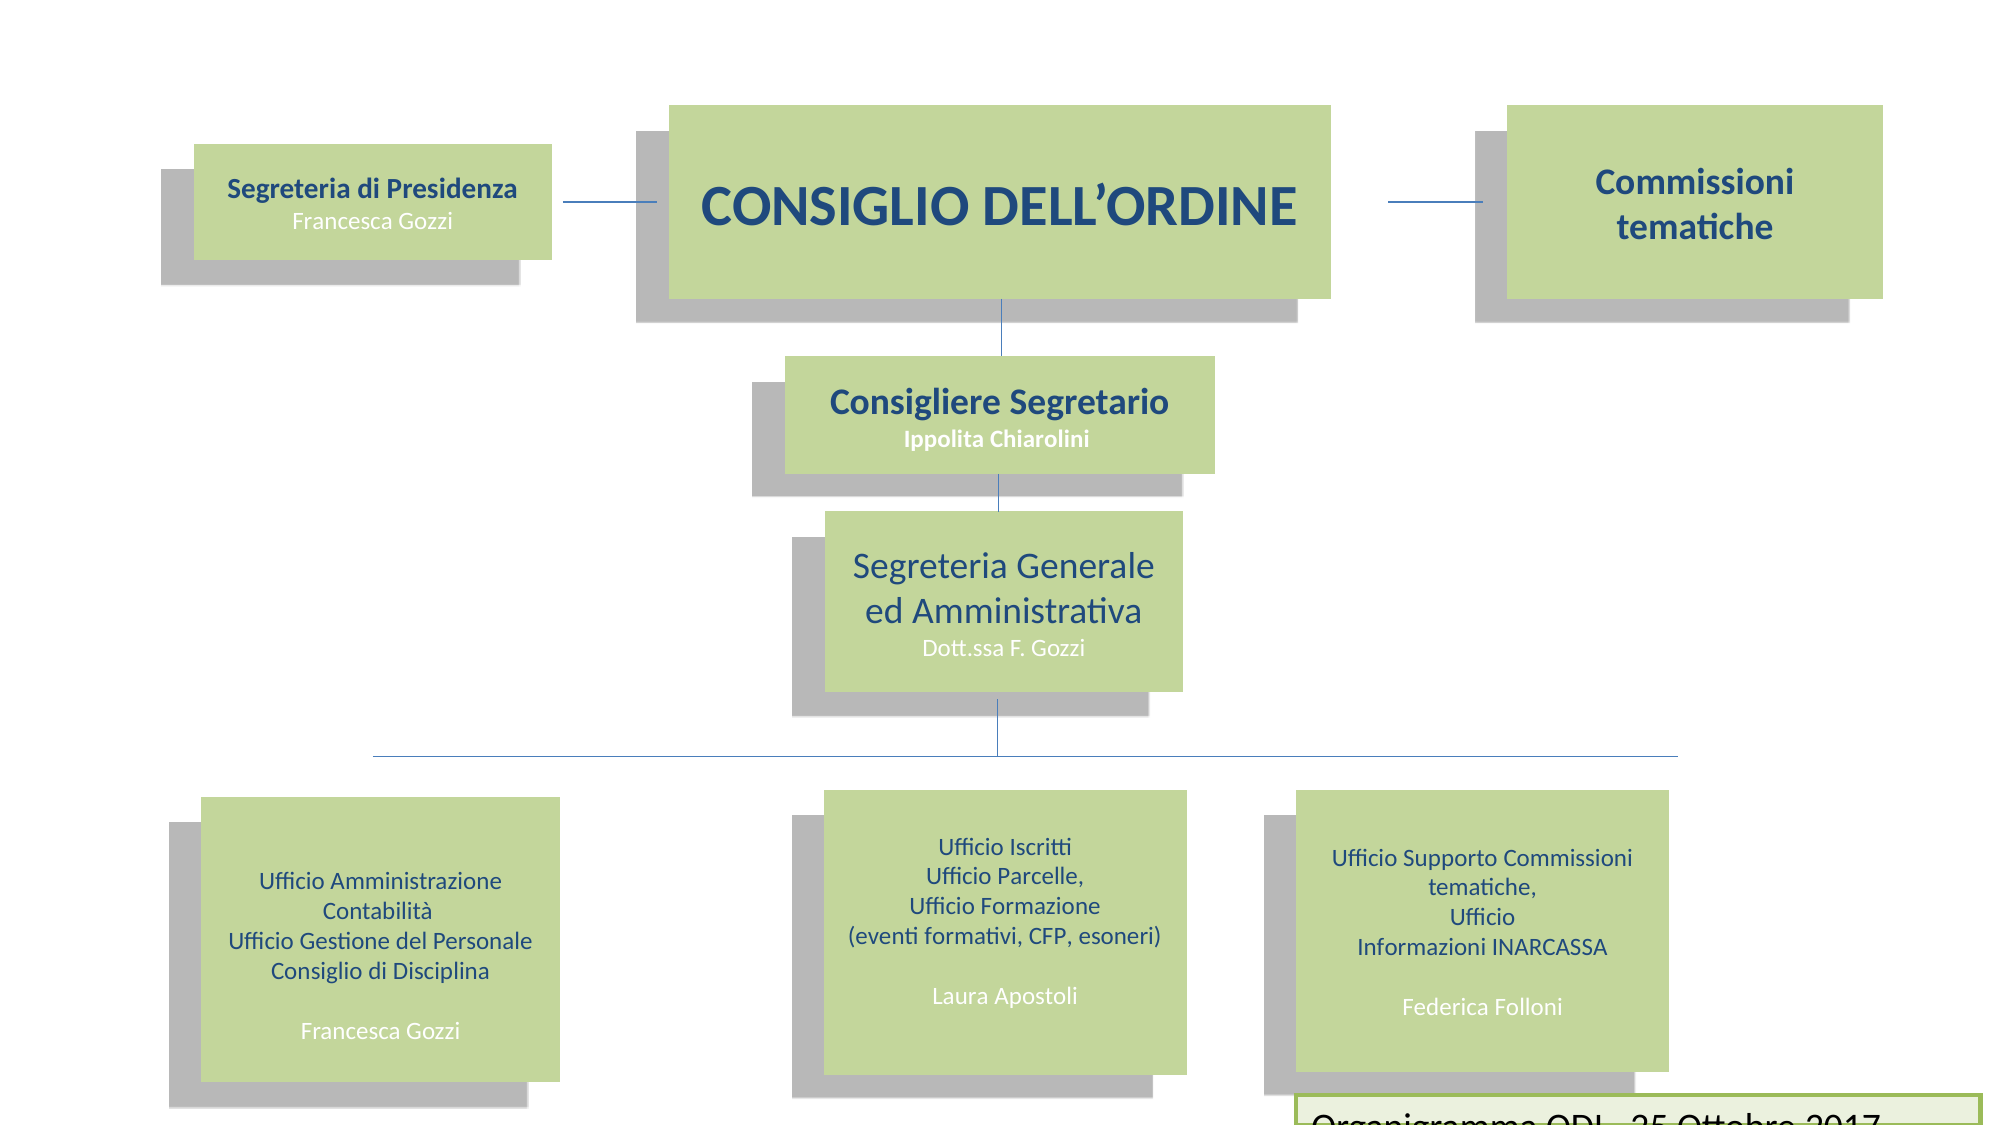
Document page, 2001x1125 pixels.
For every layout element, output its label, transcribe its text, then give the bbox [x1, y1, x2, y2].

text_box Segreteria di Presidenza Francesca Gozzi [194, 144, 552, 260]
text_box Ufficio Supporto Commissioni tematiche, Ufficio Informazioni INARCASSA Federica Folloni [1296, 790, 1669, 1072]
text_box Consiglio dell’Ordine [669, 105, 1331, 299]
text_box Segreteria Generale ed Amministrativa Dott.ssa F. Gozzi [825, 511, 1183, 692]
text_box Ufficio Amministrazione Contabilità Ufficio Gestione del Personale Consiglio di Disciplina Francesca Gozzi [201, 797, 560, 1082]
text_box Consigliere Segretario Ippolita Chiarolini [785, 356, 1215, 474]
text_box Organigramma ODI –25 Ottobre 2017 [1296, 1095, 1980, 1125]
text_box Commissioni tematiche [1507, 105, 1883, 299]
text_box Ufficio Iscritti Ufficio Parcelle, Ufficio Formazione (eventi formativi, CFP, esoneri) Laura Apostoli [824, 790, 1187, 1075]
